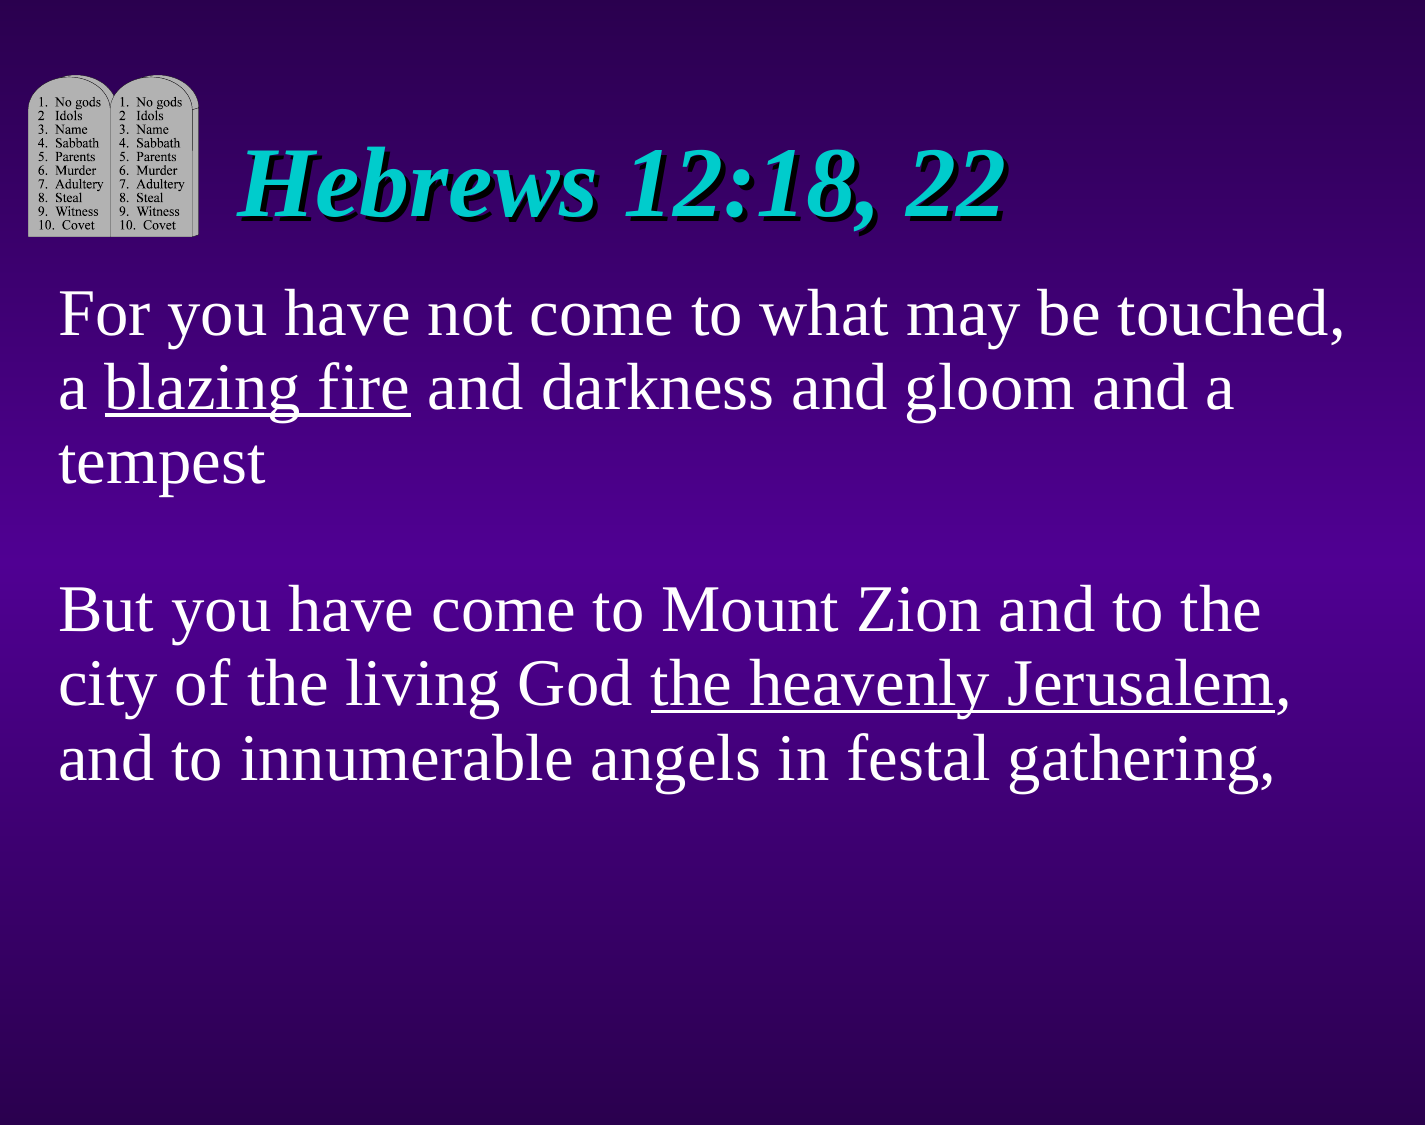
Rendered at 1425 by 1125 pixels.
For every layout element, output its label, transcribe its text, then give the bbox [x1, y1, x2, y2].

text_box For you have not come to what may be touched, a blazing fire and darkness and gloom and a tempest But you have come to Mount Zion and to the city of the living God the heavenly Jerusalem, and to innumerable angels in festal gathering, [43, 268, 1394, 1039]
title Hebrews 12:18, 22 [237, 55, 1319, 268]
